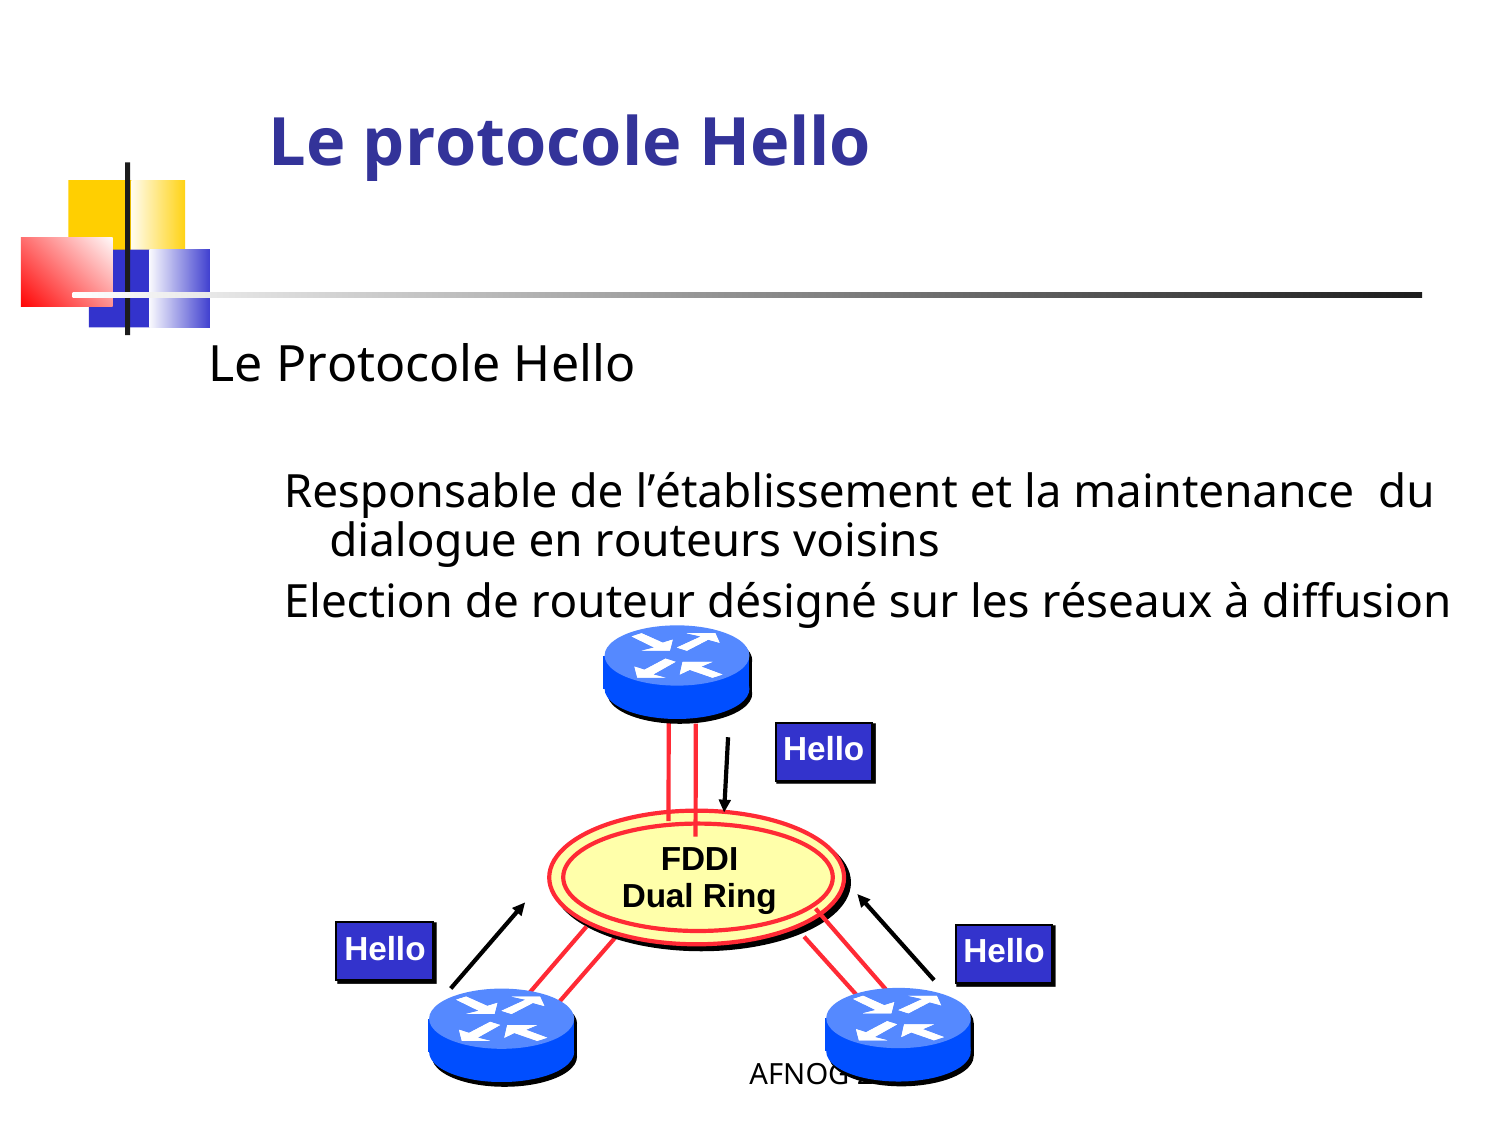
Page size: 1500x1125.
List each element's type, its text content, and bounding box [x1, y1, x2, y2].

text_box Hello [768, 723, 880, 776]
text_box FDDI Dual Ring [604, 832, 795, 924]
text_box [336, 975, 433, 981]
text_box [549, 810, 851, 952]
title Le protocole Hello [253, 66, 1323, 198]
list Le Protocole Hello Responsable de l’établissement et la maintenance du dialogue en routeurs voisins Election de routeur désigné sur les réseaux à diffusion [193, 331, 1469, 657]
text_box [955, 978, 1053, 984]
picture [820, 983, 984, 1098]
picture [423, 983, 588, 1098]
text_box [775, 776, 872, 781]
text_box Hello [948, 925, 1060, 978]
text_box Hello [329, 923, 441, 975]
picture [598, 620, 763, 735]
text_box AFNOG 2008 [599, 1024, 1074, 1099]
